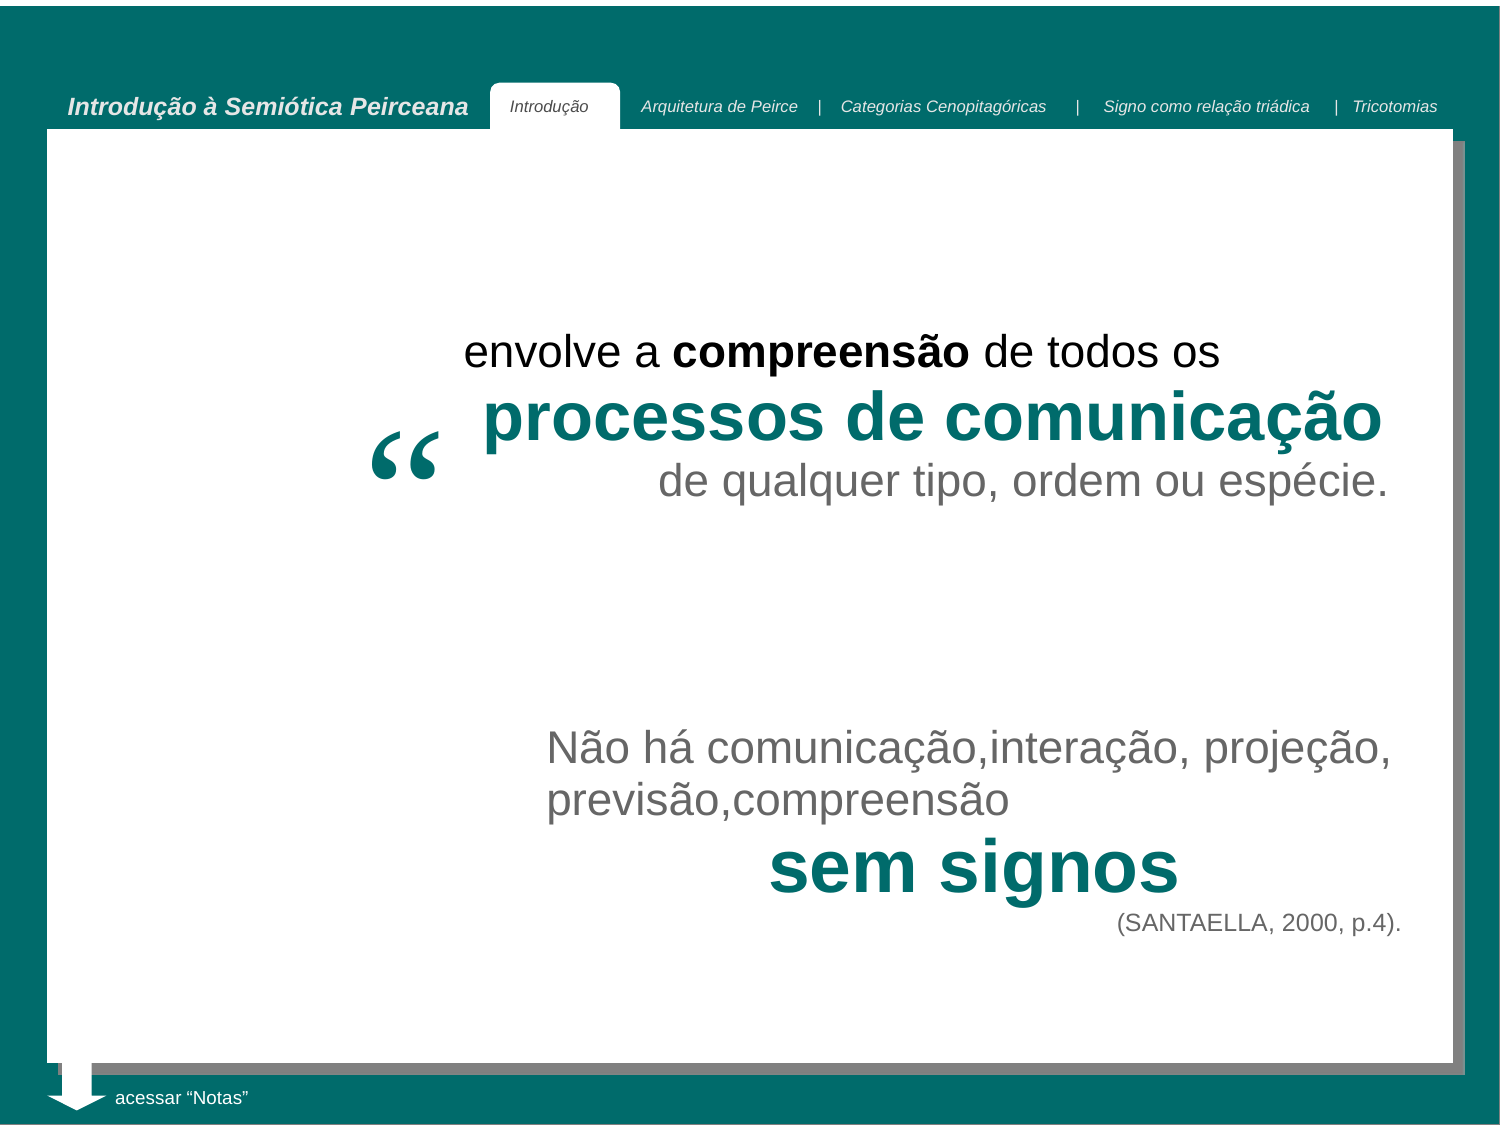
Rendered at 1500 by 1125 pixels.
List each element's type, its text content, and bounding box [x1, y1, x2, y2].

text_box “ [348, 277, 479, 539]
text_box envolve a compreensão de todos os processos de comunicação de qualquer tipo, ordem ou espécie. [448, 319, 1418, 645]
text_box Não há comunicação,interação, projeção, previsão,compreensão sem signos (SANTAELLA, 2000, p.4). [531, 714, 1418, 944]
text_box [47, 1051, 100, 1111]
text_box acessar “Notas” [100, 1080, 278, 1116]
